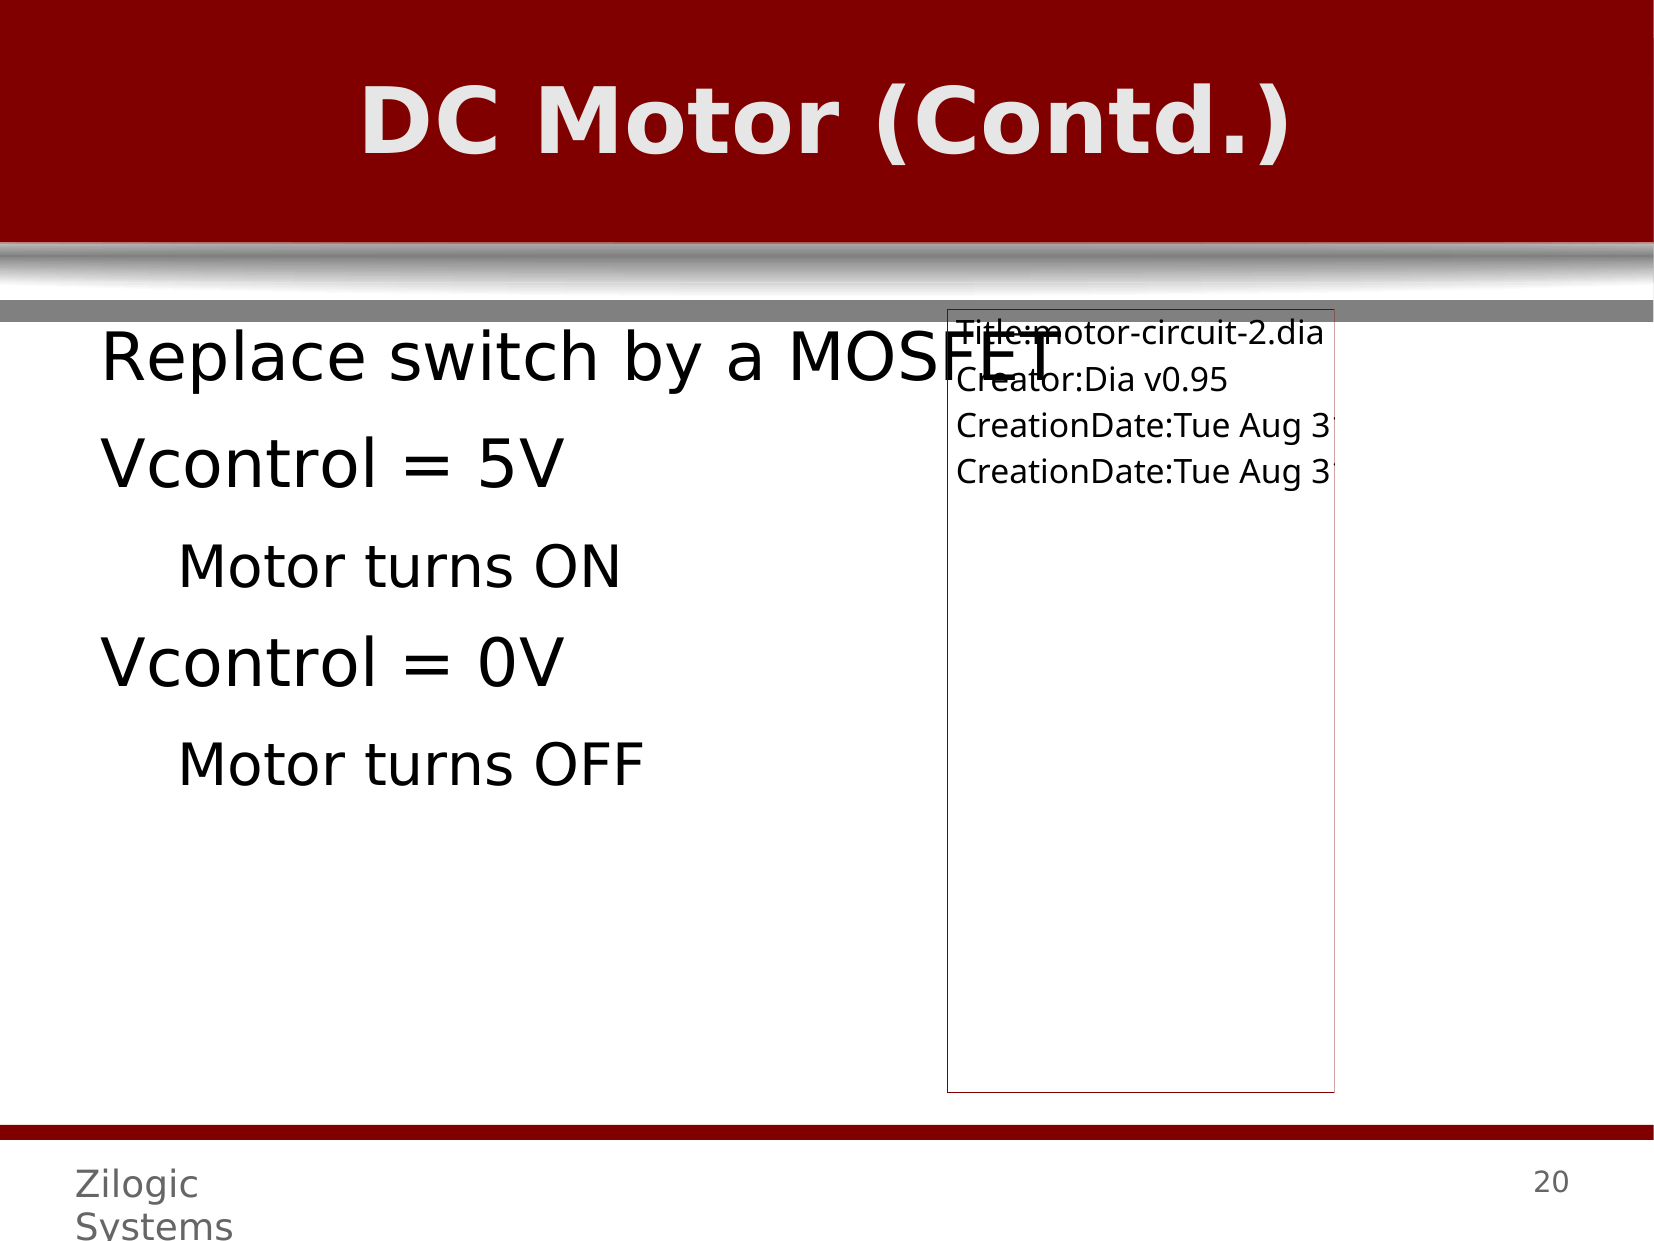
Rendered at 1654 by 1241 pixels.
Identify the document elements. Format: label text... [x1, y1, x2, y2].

title DC Motor (Contd.) [82, 26, 1571, 218]
list Replace switch by a MOSFET Vcontrol = 5V Motor turns ON Vcontrol = 0V Motor turns OFF [82, 318, 809, 1094]
picture [944, 307, 1335, 1093]
